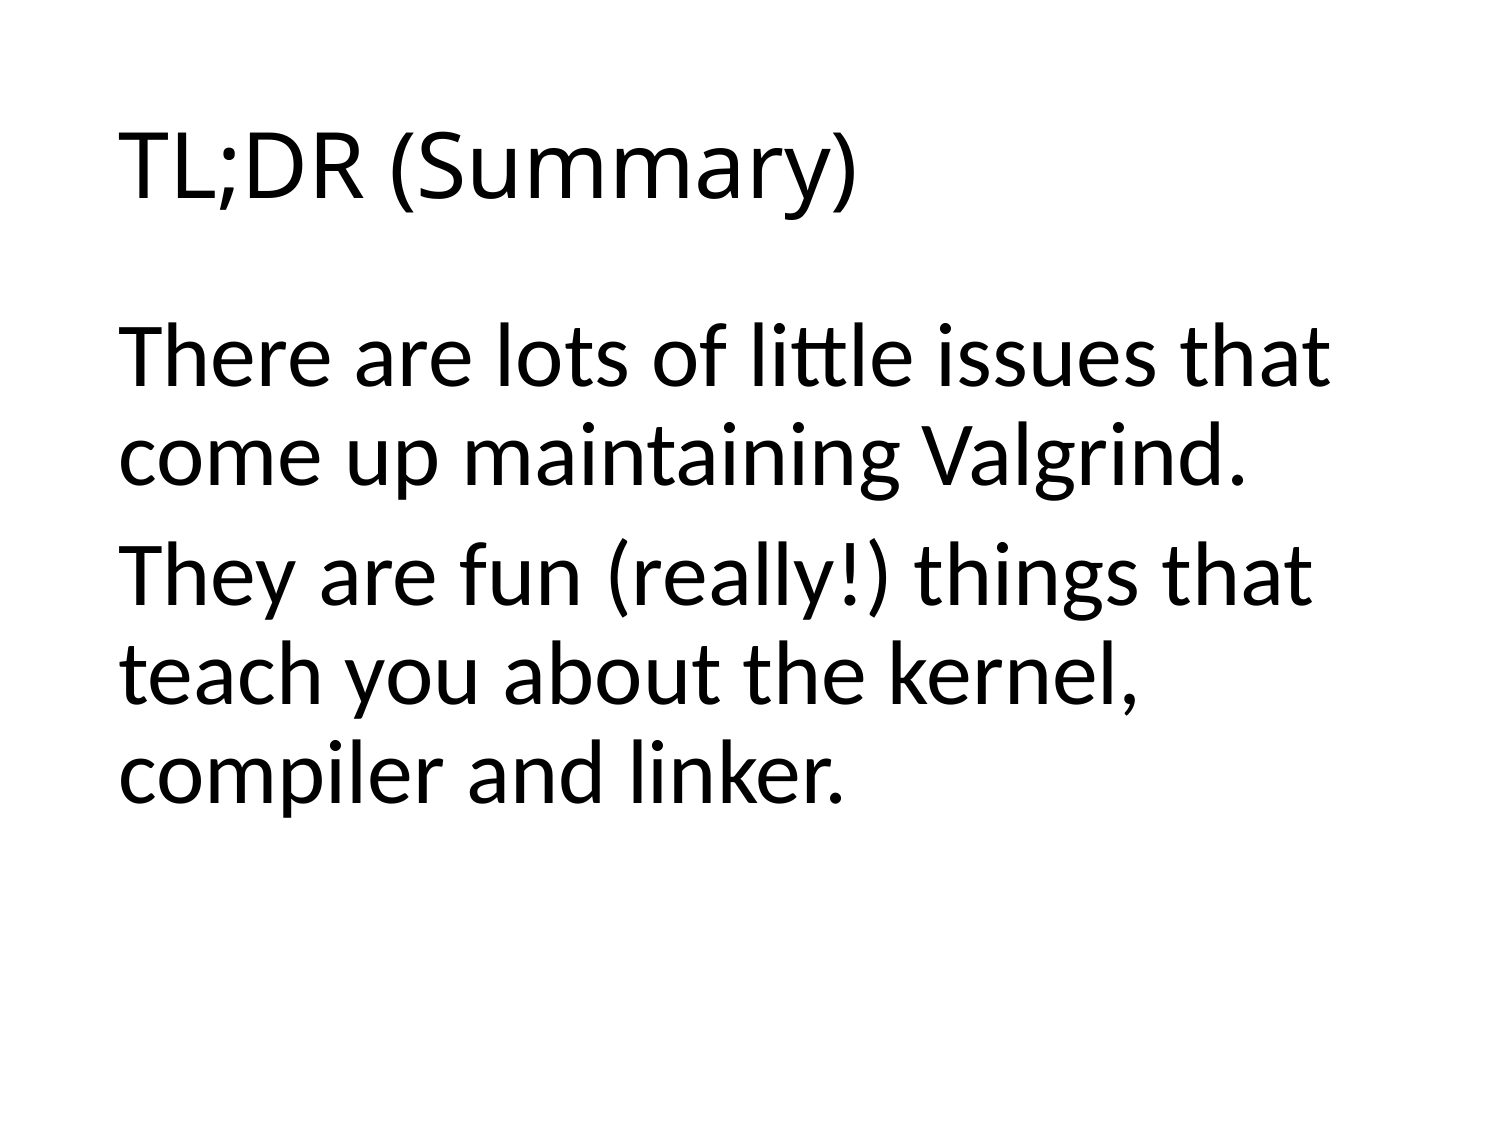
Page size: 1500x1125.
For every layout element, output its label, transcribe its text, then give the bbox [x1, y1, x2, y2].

list There are lots of little issues that come up maintaining Valgrind. They are fun (really!) things that teach you about the kernel, compiler and linker. [103, 299, 1397, 1014]
title TL;DR (Summary) [103, 59, 1397, 278]
